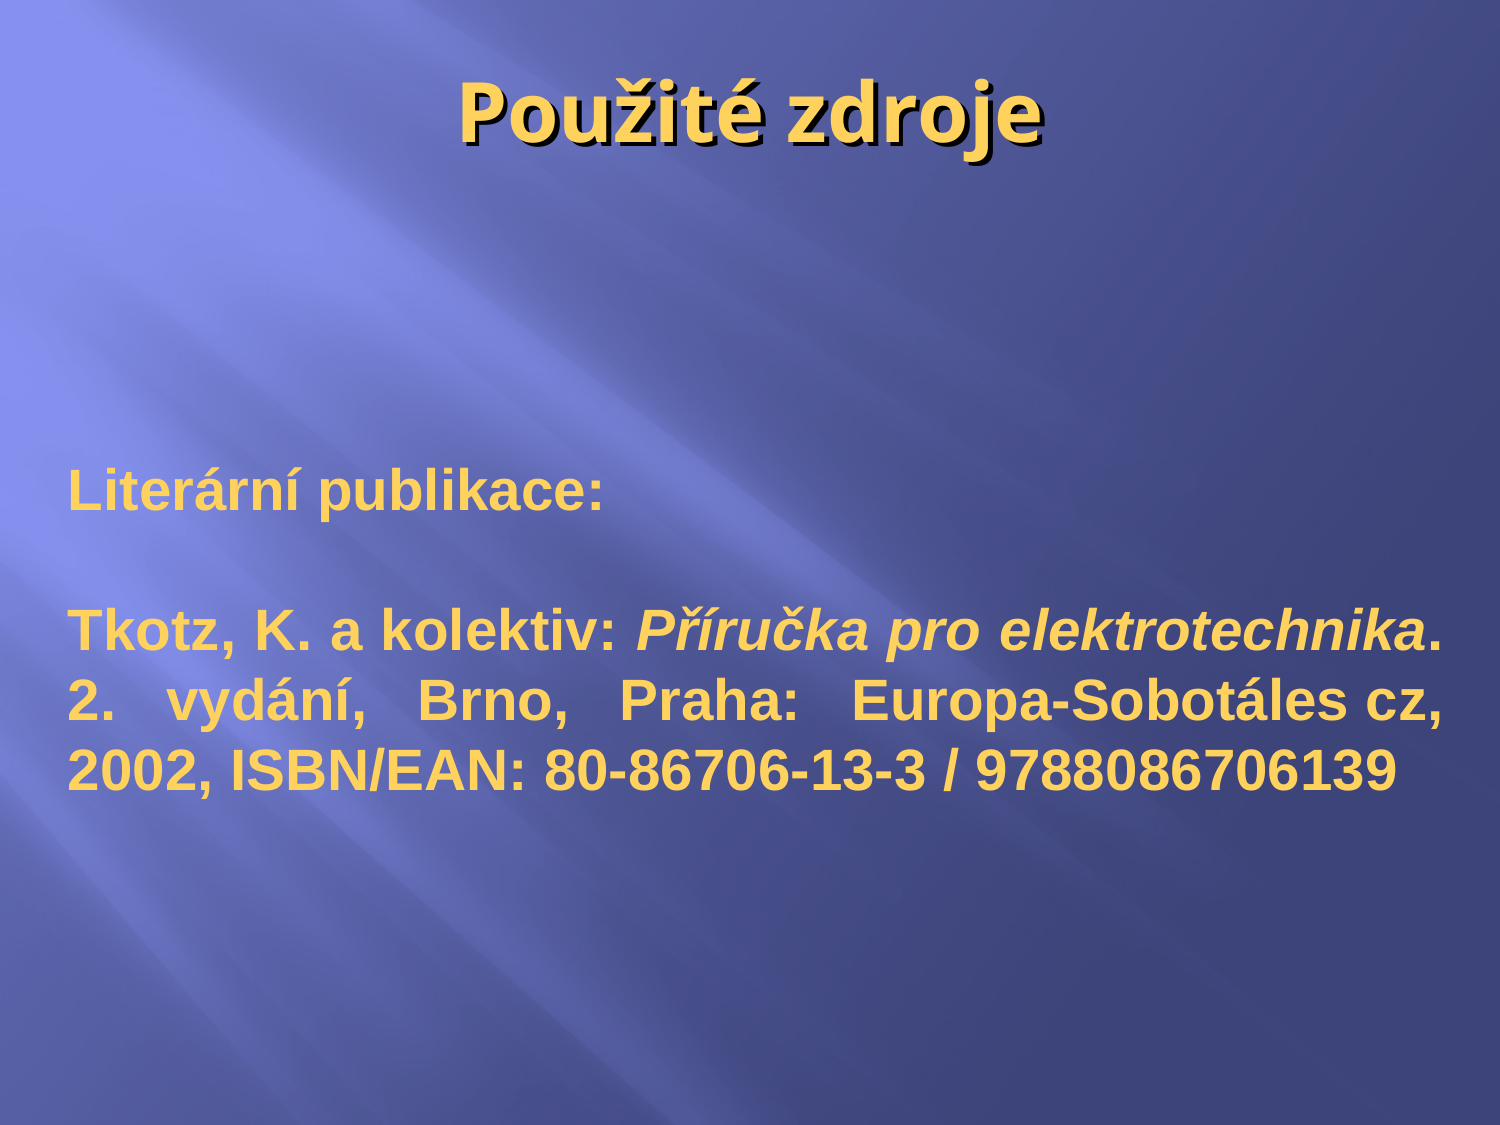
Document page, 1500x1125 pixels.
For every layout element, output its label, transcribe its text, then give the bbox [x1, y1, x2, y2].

picture [0, 0, 1500, 1125]
text_box Literární publikace: Tkotz, K. a kolektiv: Příručka pro elektrotechnika. 2. vydání, Brno, Praha: Europa-Sobotáles cz, 2002, ISBN/EAN: 80-86706-13-3 / 9788086706139 [53, 220, 1459, 1035]
title Použité zdroje [75, 45, 1426, 173]
